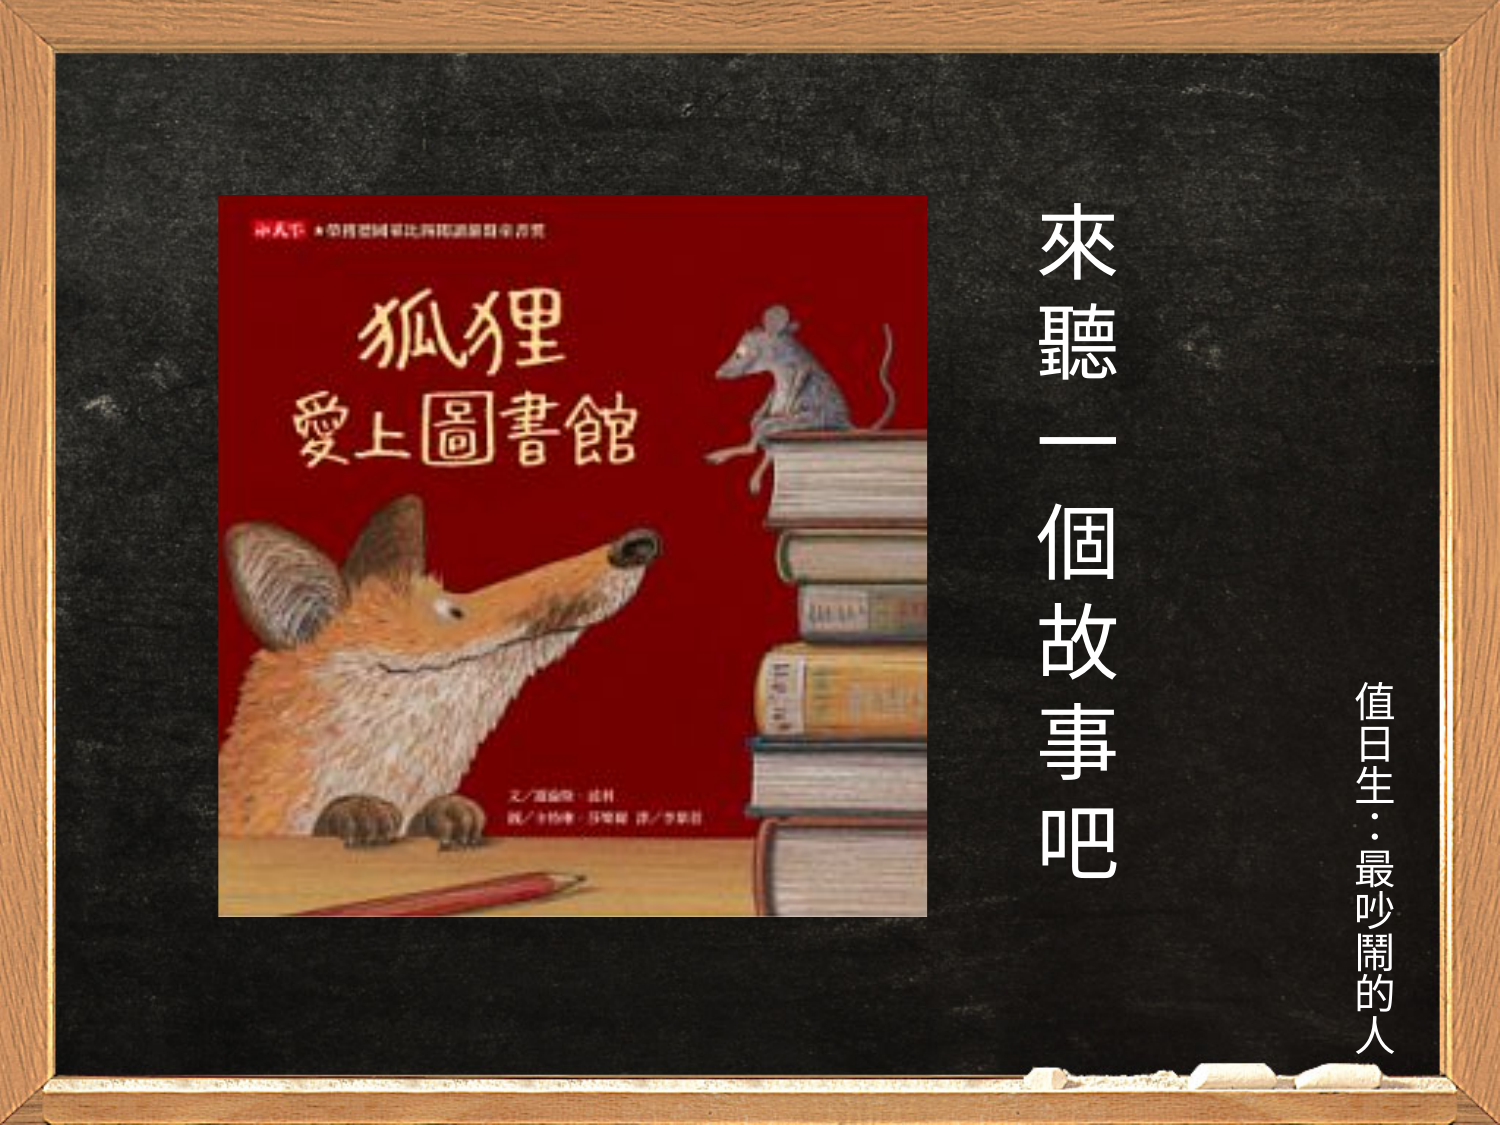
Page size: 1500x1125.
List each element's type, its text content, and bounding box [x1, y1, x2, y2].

text_box 值日生：最吵鬧的人 [1325, 666, 1407, 1060]
picture [0, 0, 1500, 1125]
text_box 來聽一個故事吧 [1021, 183, 1187, 898]
